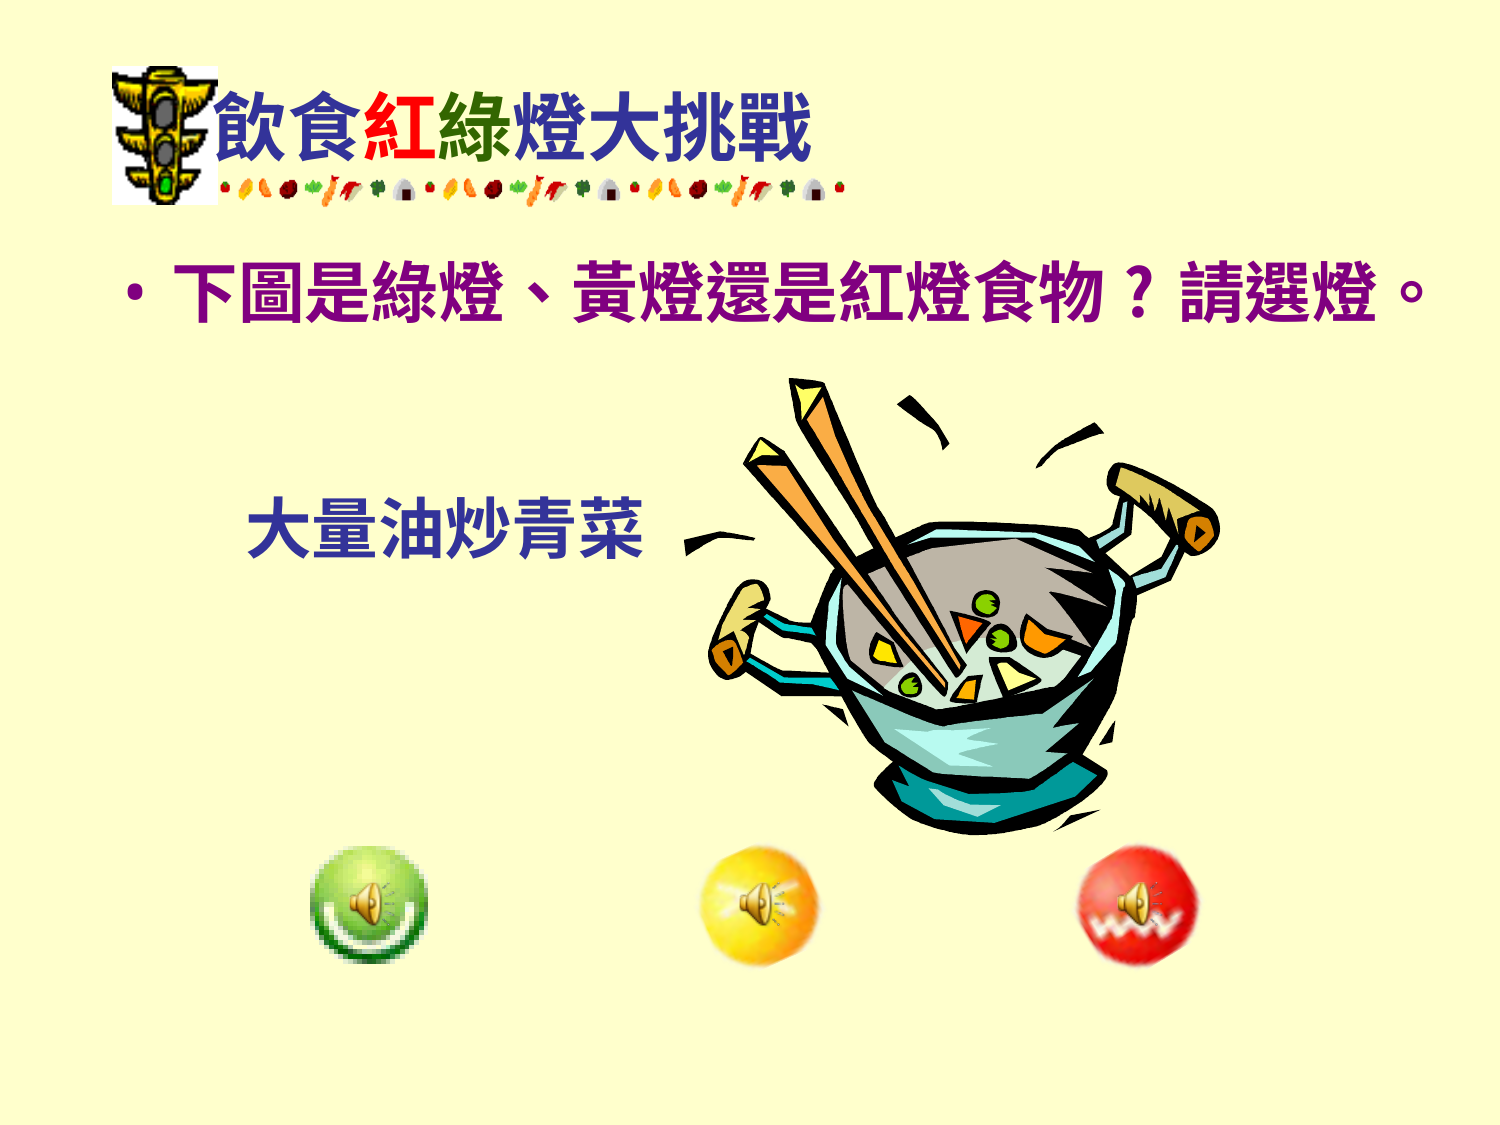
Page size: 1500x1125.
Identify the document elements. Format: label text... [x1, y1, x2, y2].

text_box 大量油炒青菜 [230, 479, 661, 576]
picture [673, 373, 1231, 992]
picture [301, 846, 443, 964]
list 下圖是綠燈、黃燈還是紅燈食物?請選燈。 [100, 243, 1436, 351]
text_box 飲食紅綠燈大挑戰 [194, 78, 868, 173]
picture [112, 66, 847, 209]
